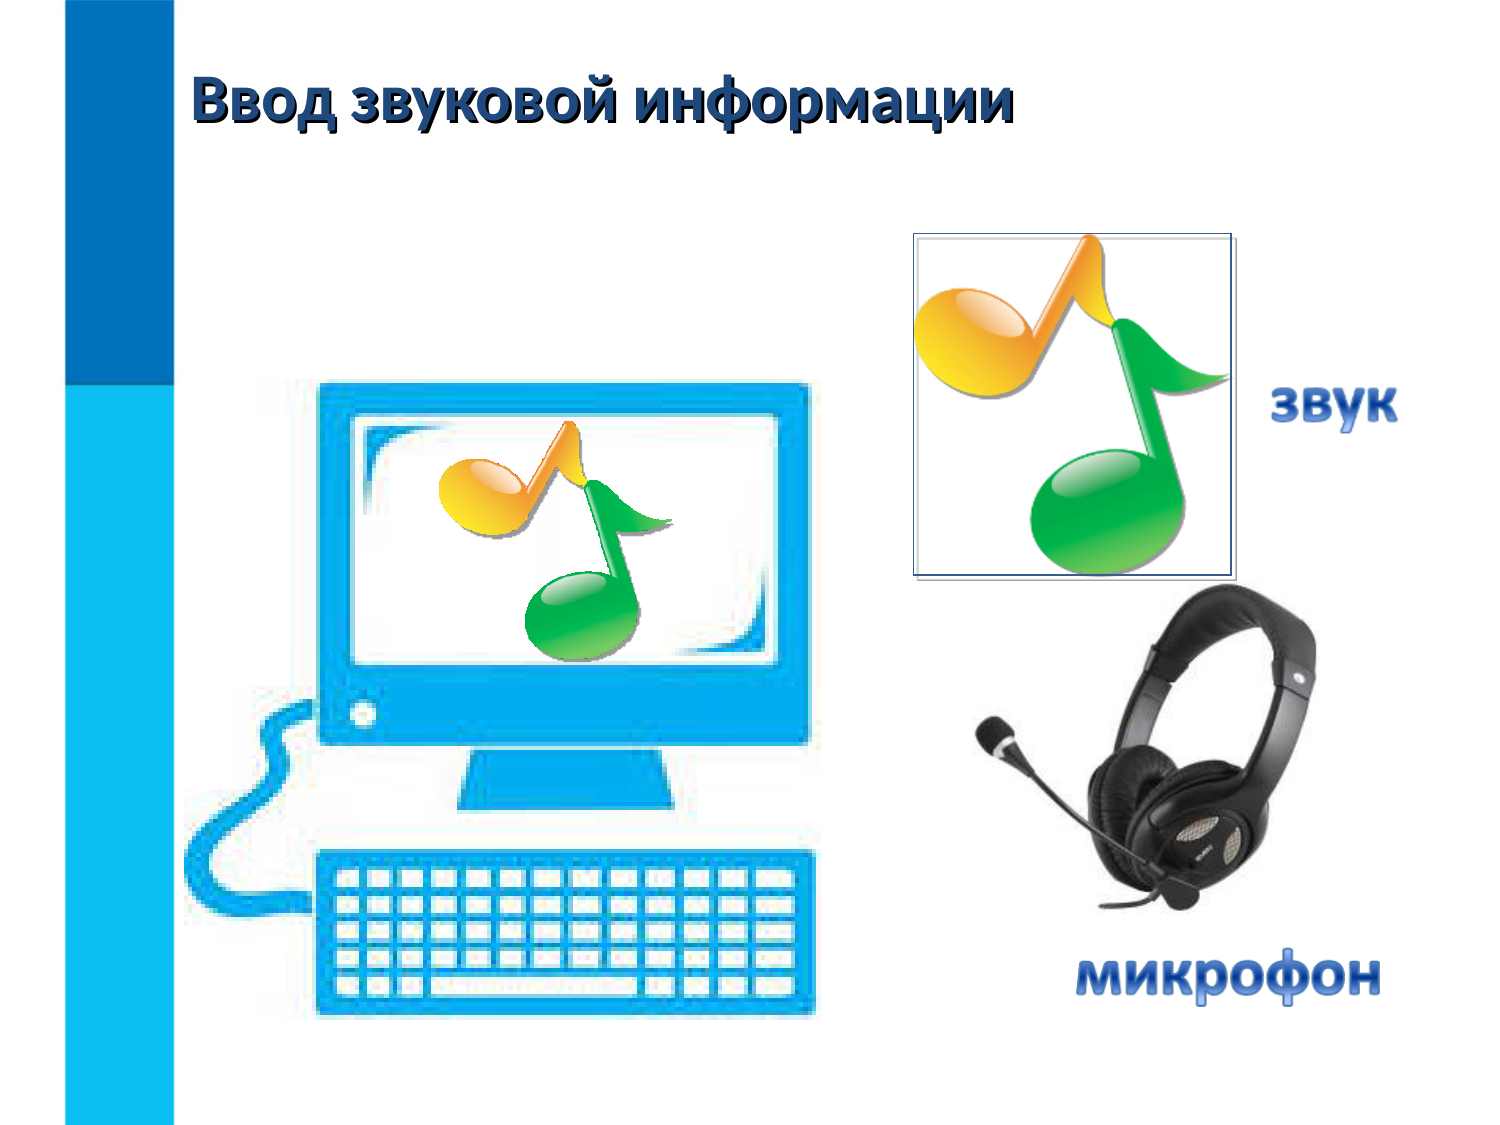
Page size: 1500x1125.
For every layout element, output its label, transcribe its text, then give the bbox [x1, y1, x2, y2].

picture [0, 0, 1500, 1125]
title Ввод звуковой информации [175, 0, 1425, 188]
